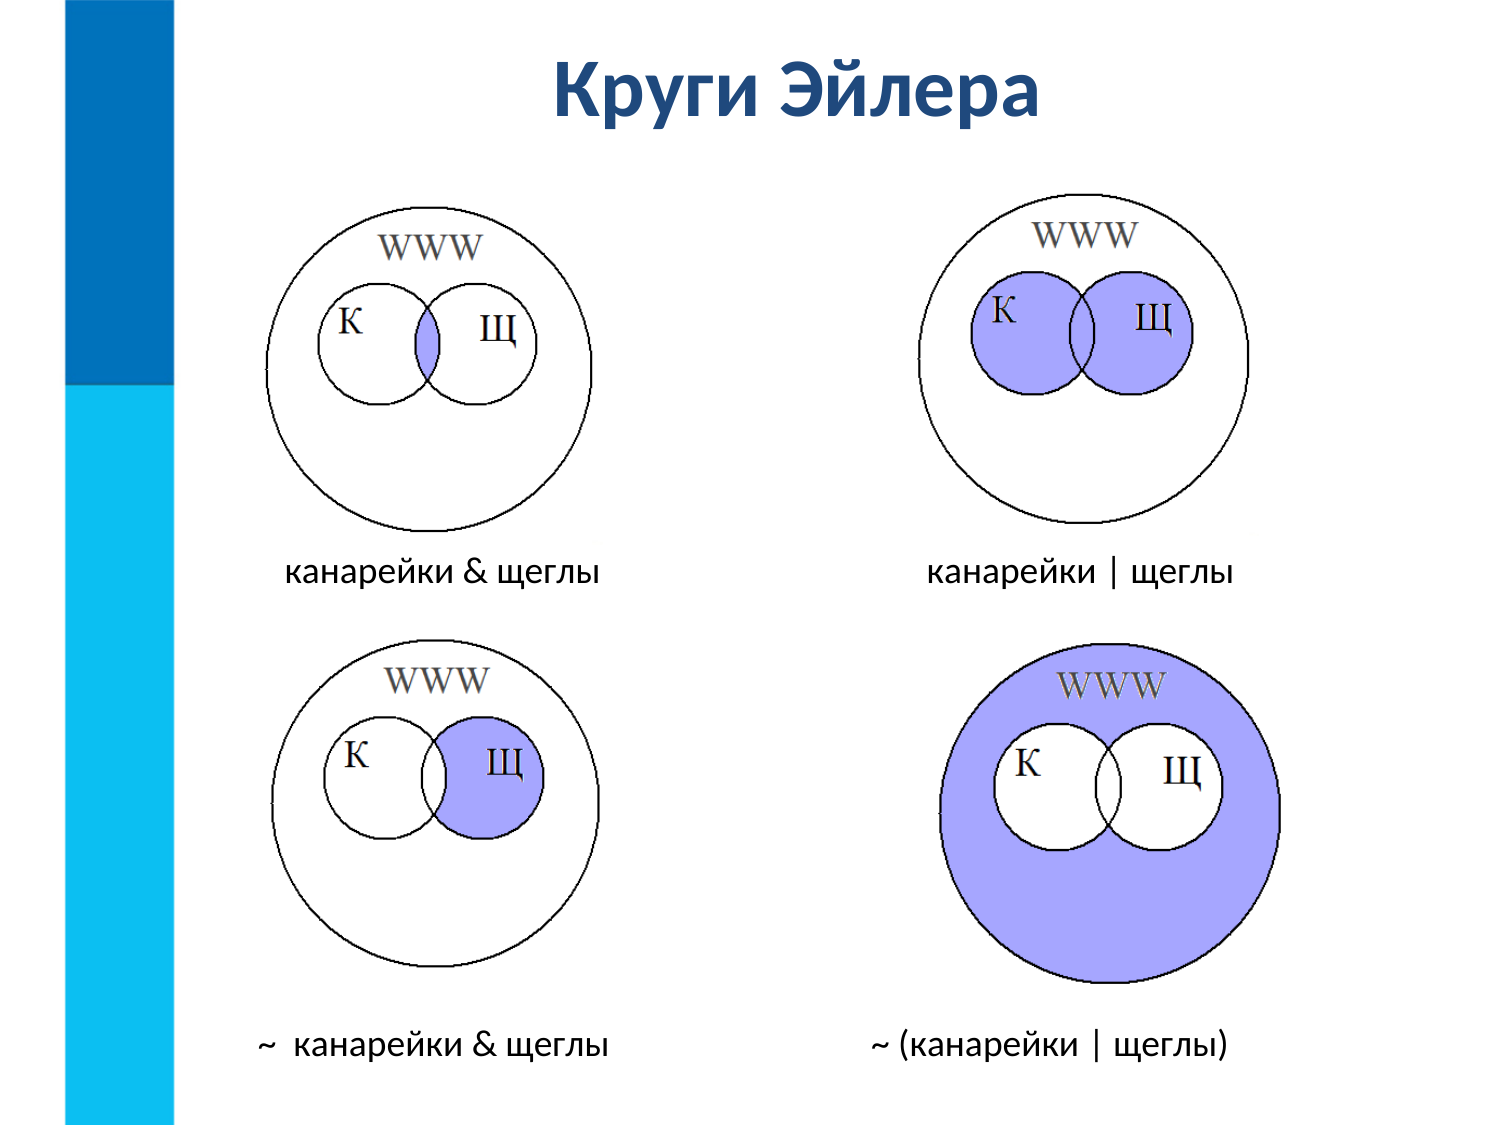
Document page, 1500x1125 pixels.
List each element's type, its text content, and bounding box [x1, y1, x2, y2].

text_box ~ канарейки & щеглы [189, 1011, 680, 1072]
picture [0, 0, 1500, 1125]
text_box ~ (канарейки | щеглы) [856, 1011, 1347, 1072]
text_box канарейки | щеглы [844, 538, 1318, 600]
text_box канарейки & щеглы [206, 538, 680, 600]
text_box Круги Эйлера [171, 30, 1426, 135]
